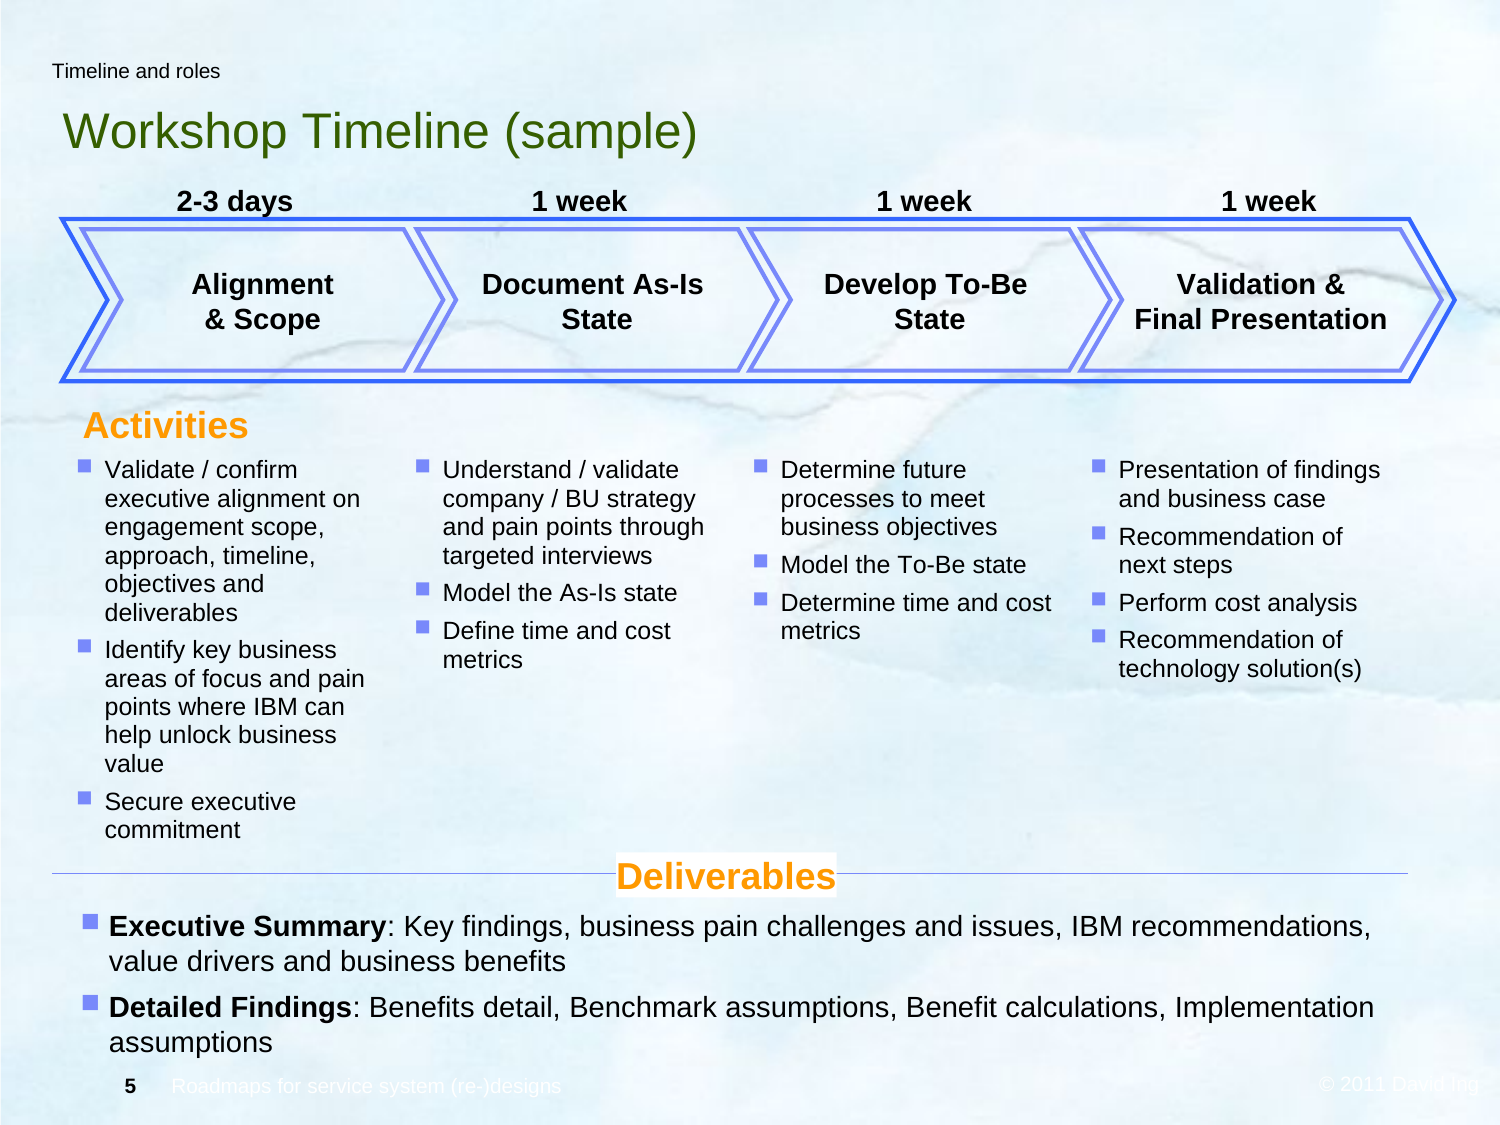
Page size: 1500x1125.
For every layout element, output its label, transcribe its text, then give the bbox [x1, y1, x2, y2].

text_box Timeline and roles [29, 22, 1305, 83]
text_box Presentation of findings and business case Recommendation of next steps Perform cost analysis Recommendation of technology solution(s) [1090, 456, 1391, 740]
title Workshop Timeline (sample) [29, 97, 1455, 203]
text_box Develop To-Be State [749, 229, 1111, 371]
text_box Validation & Final Presentation [1080, 229, 1442, 371]
text_box Alignment & Scope [82, 229, 444, 371]
text_box Determine future processes to meet business objectives Model the To-Be state Determine time and cost metrics [752, 456, 1063, 837]
text_box Document As-Is State [416, 229, 778, 371]
text_box Activities [82, 400, 250, 447]
picture [0, 0, 1500, 1125]
text_box Executive Summary: Key findings, business pain challenges and issues, IBM recommendations, value drivers and business benefits Detailed Findings: Benefits detail, Benchmark assumptions, Benefit calculations, Implementation assumptions [80, 907, 1409, 1059]
text_box Validate / confirm executive alignment on engagement scope, approach, timeline, objectives and deliverables Identify key business areas of focus and pain points where IBM can help unlock business value Secure executive commitment [76, 456, 376, 824]
text_box 1 week [460, 181, 700, 218]
text_box 1 week [1149, 181, 1389, 218]
text_box 2-3 days [115, 181, 355, 218]
text_box Deliverables [616, 852, 837, 898]
text_box 1 week [804, 181, 1044, 218]
text_box Understand / validate company / BU strategy and pain points through targeted interviews Model the As-Is state Define time and cost metrics [414, 456, 715, 831]
